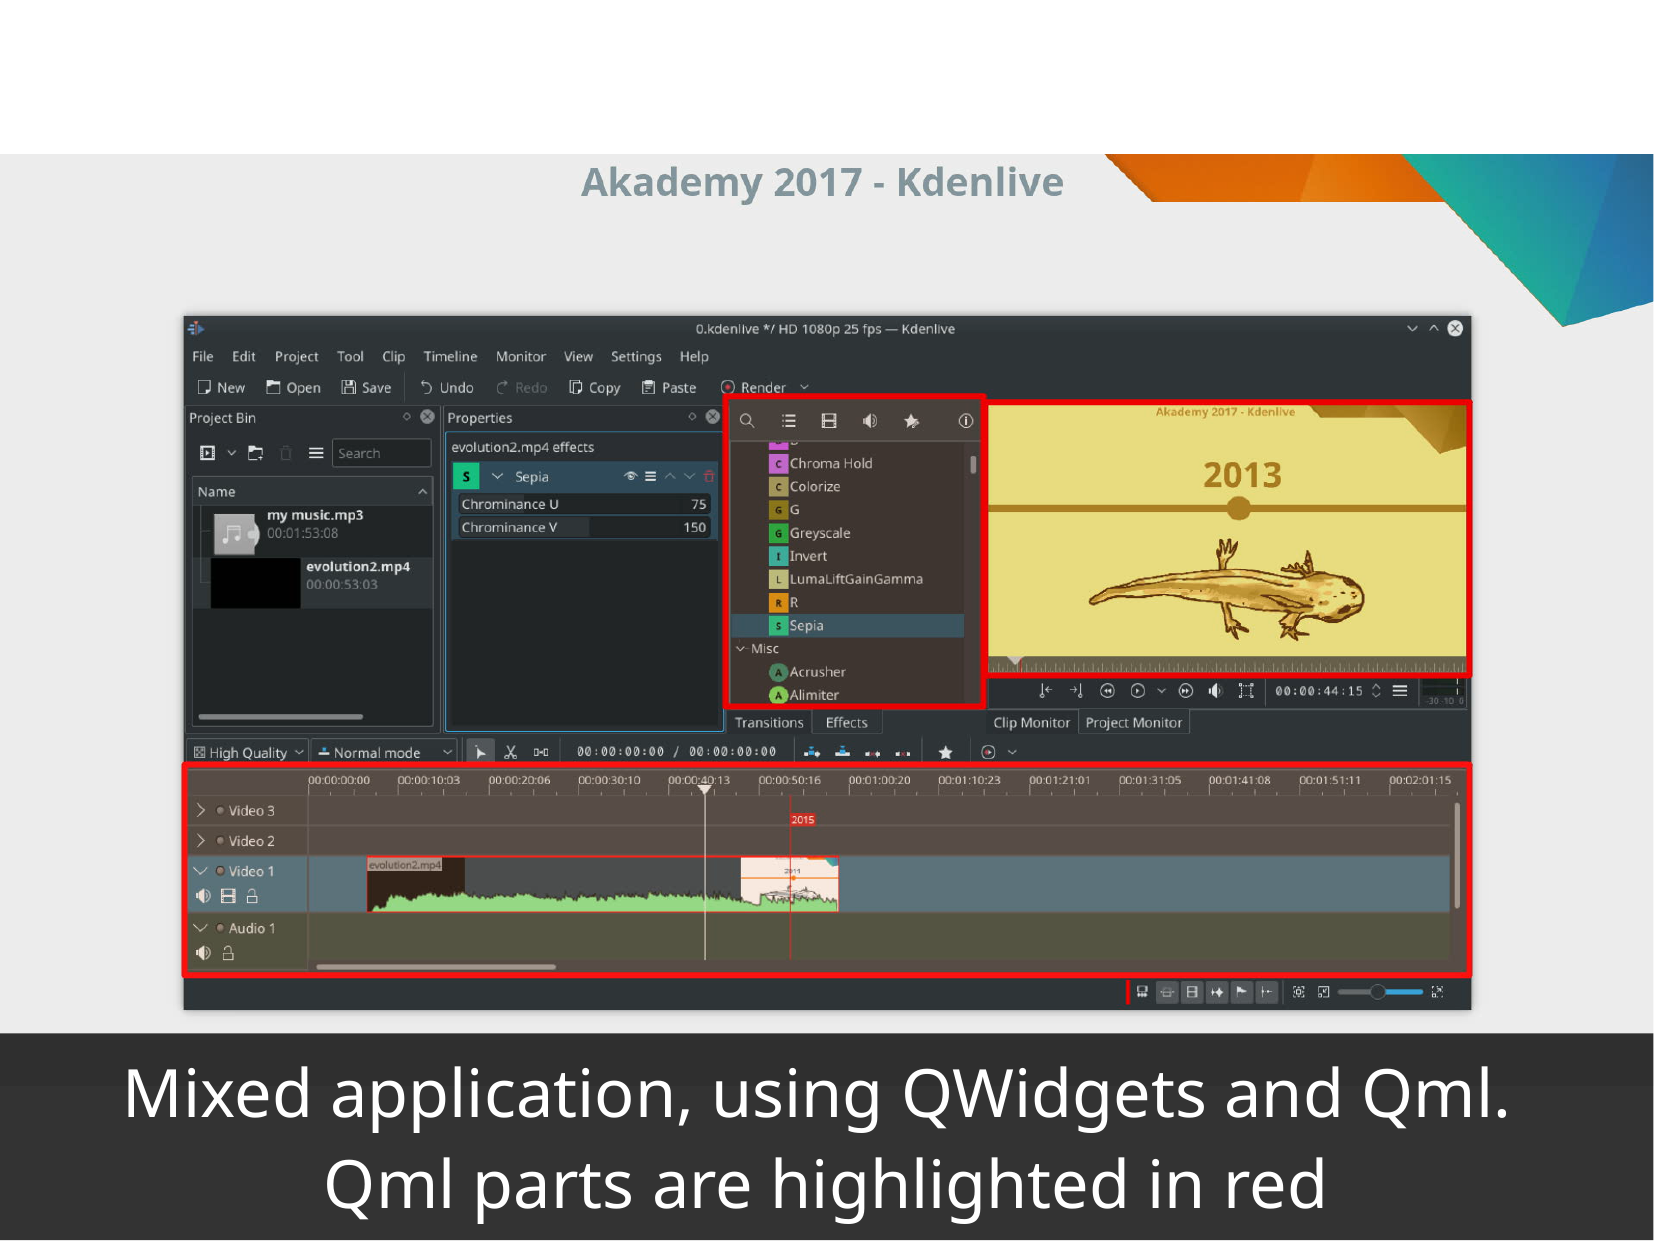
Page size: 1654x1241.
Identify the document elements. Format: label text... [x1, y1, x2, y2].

title Mixed application, using QWidgets and Qml. Qml parts are highlighted in red [0, 1033, 1654, 1241]
picture [0, 154, 1654, 1033]
